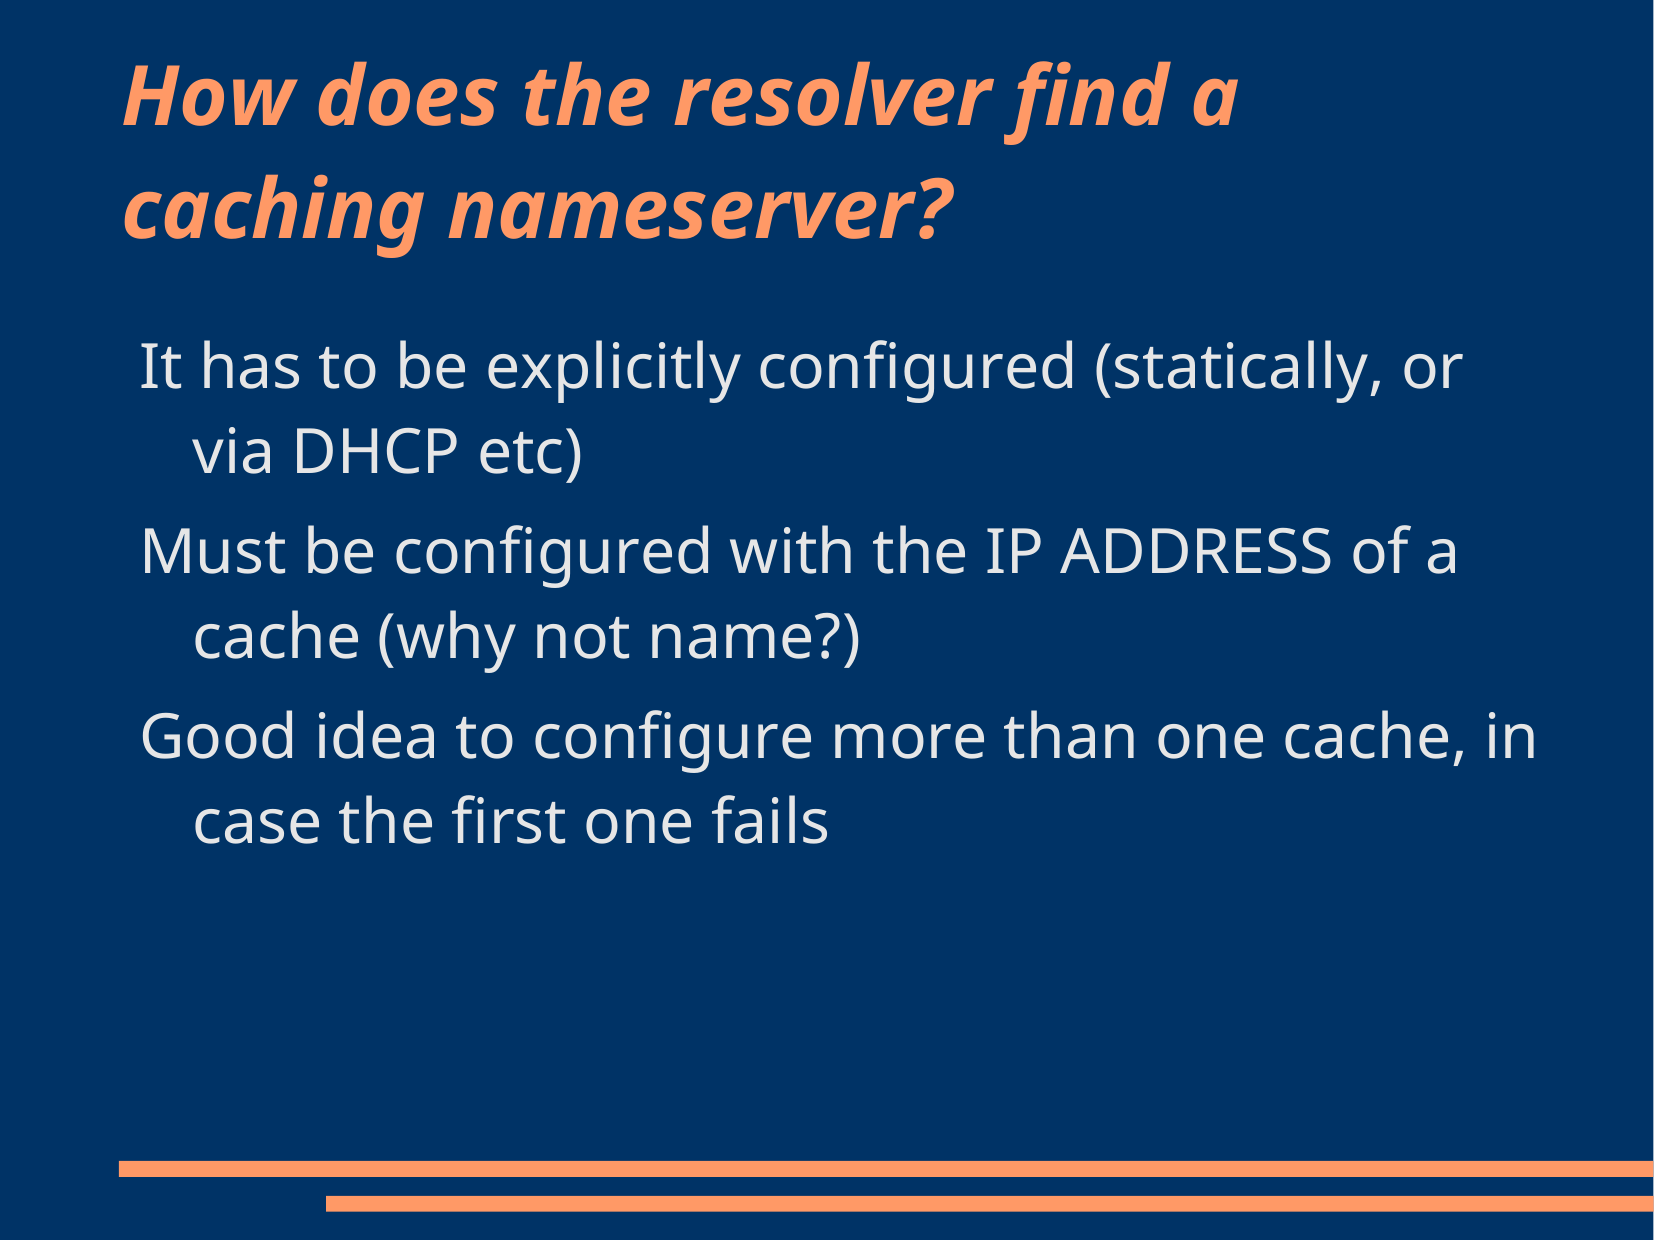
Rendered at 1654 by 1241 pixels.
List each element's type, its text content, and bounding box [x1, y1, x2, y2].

title How does the resolver find a caching nameserver? [121, 46, 1534, 254]
list It has to be explicitly configured (statically, or via DHCP etc) Must be configured with the IP ADDRESS of a cache (why not name?) Good idea to configure more than one cache, in case the first one fails [121, 322, 1561, 1133]
